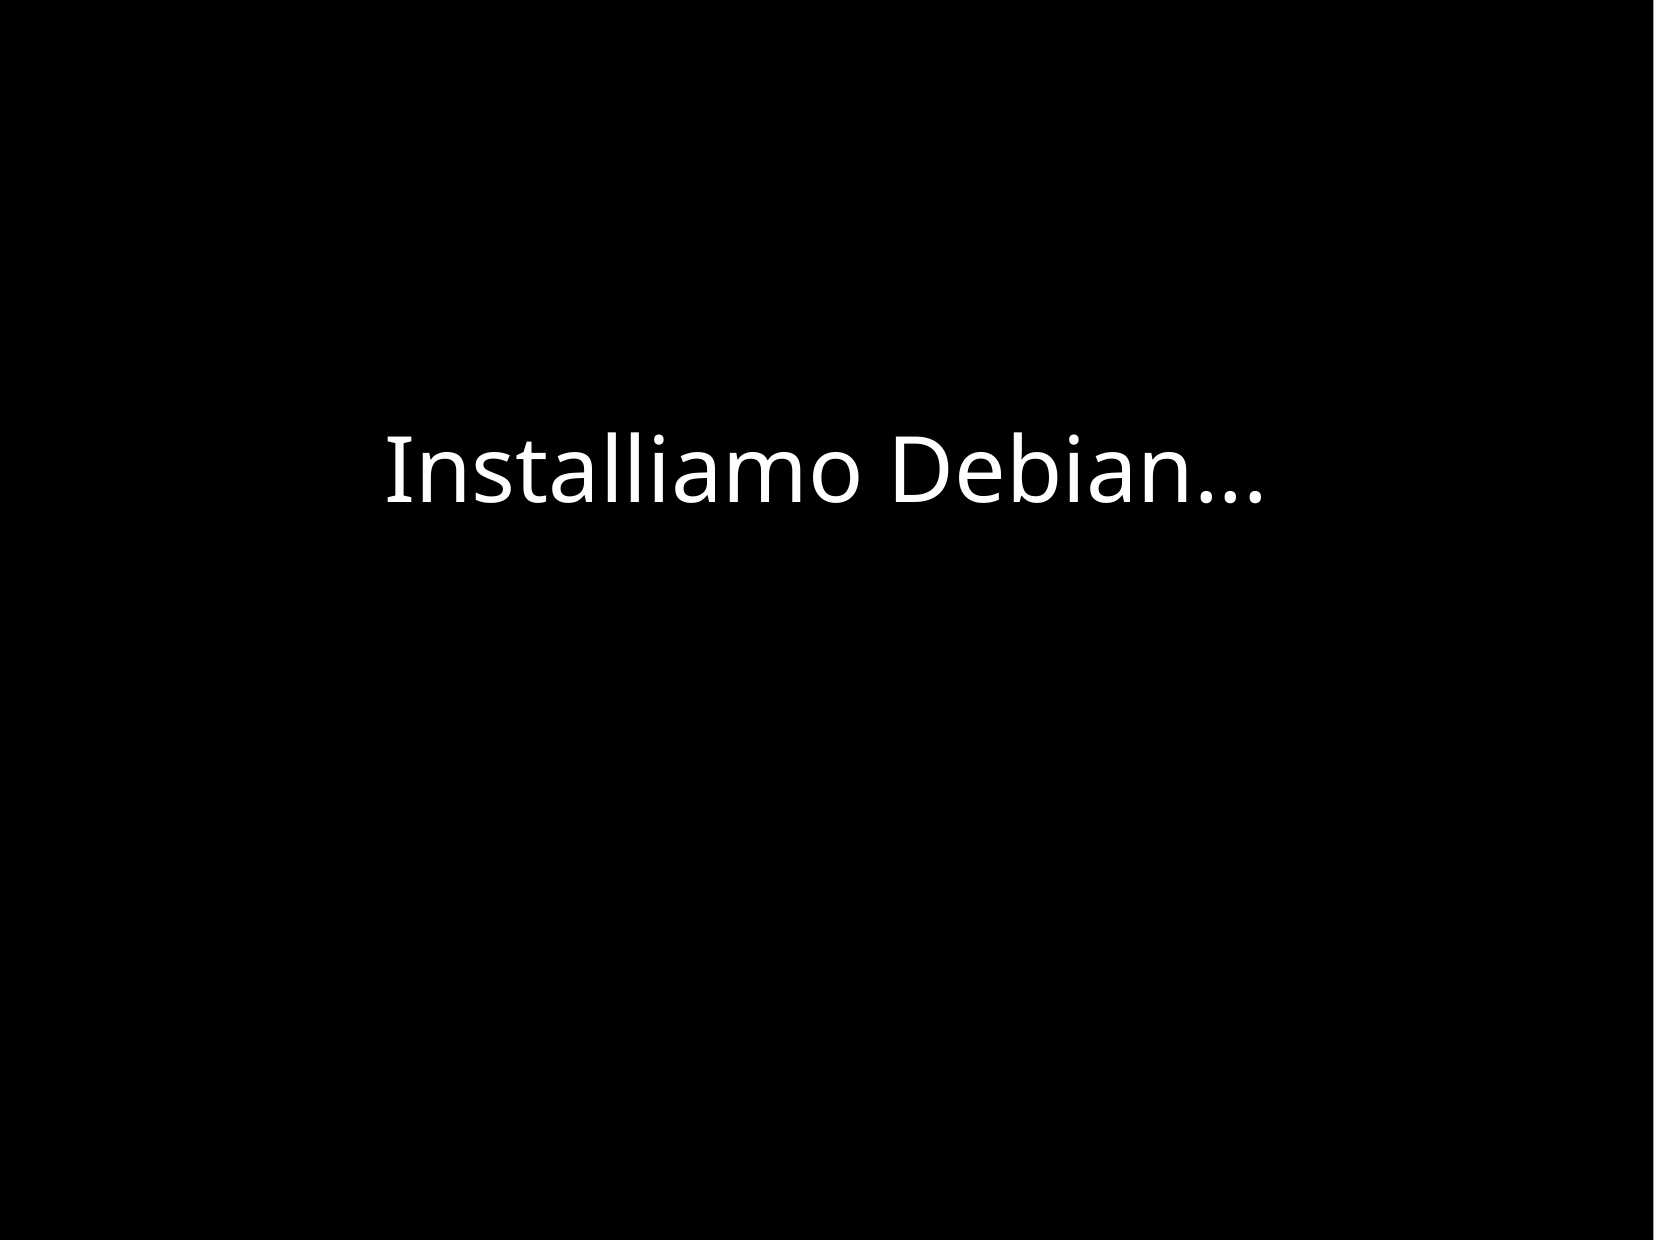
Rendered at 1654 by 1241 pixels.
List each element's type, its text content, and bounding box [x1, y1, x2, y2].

subtitle Installiamo Debian... [82, 49, 1571, 1010]
